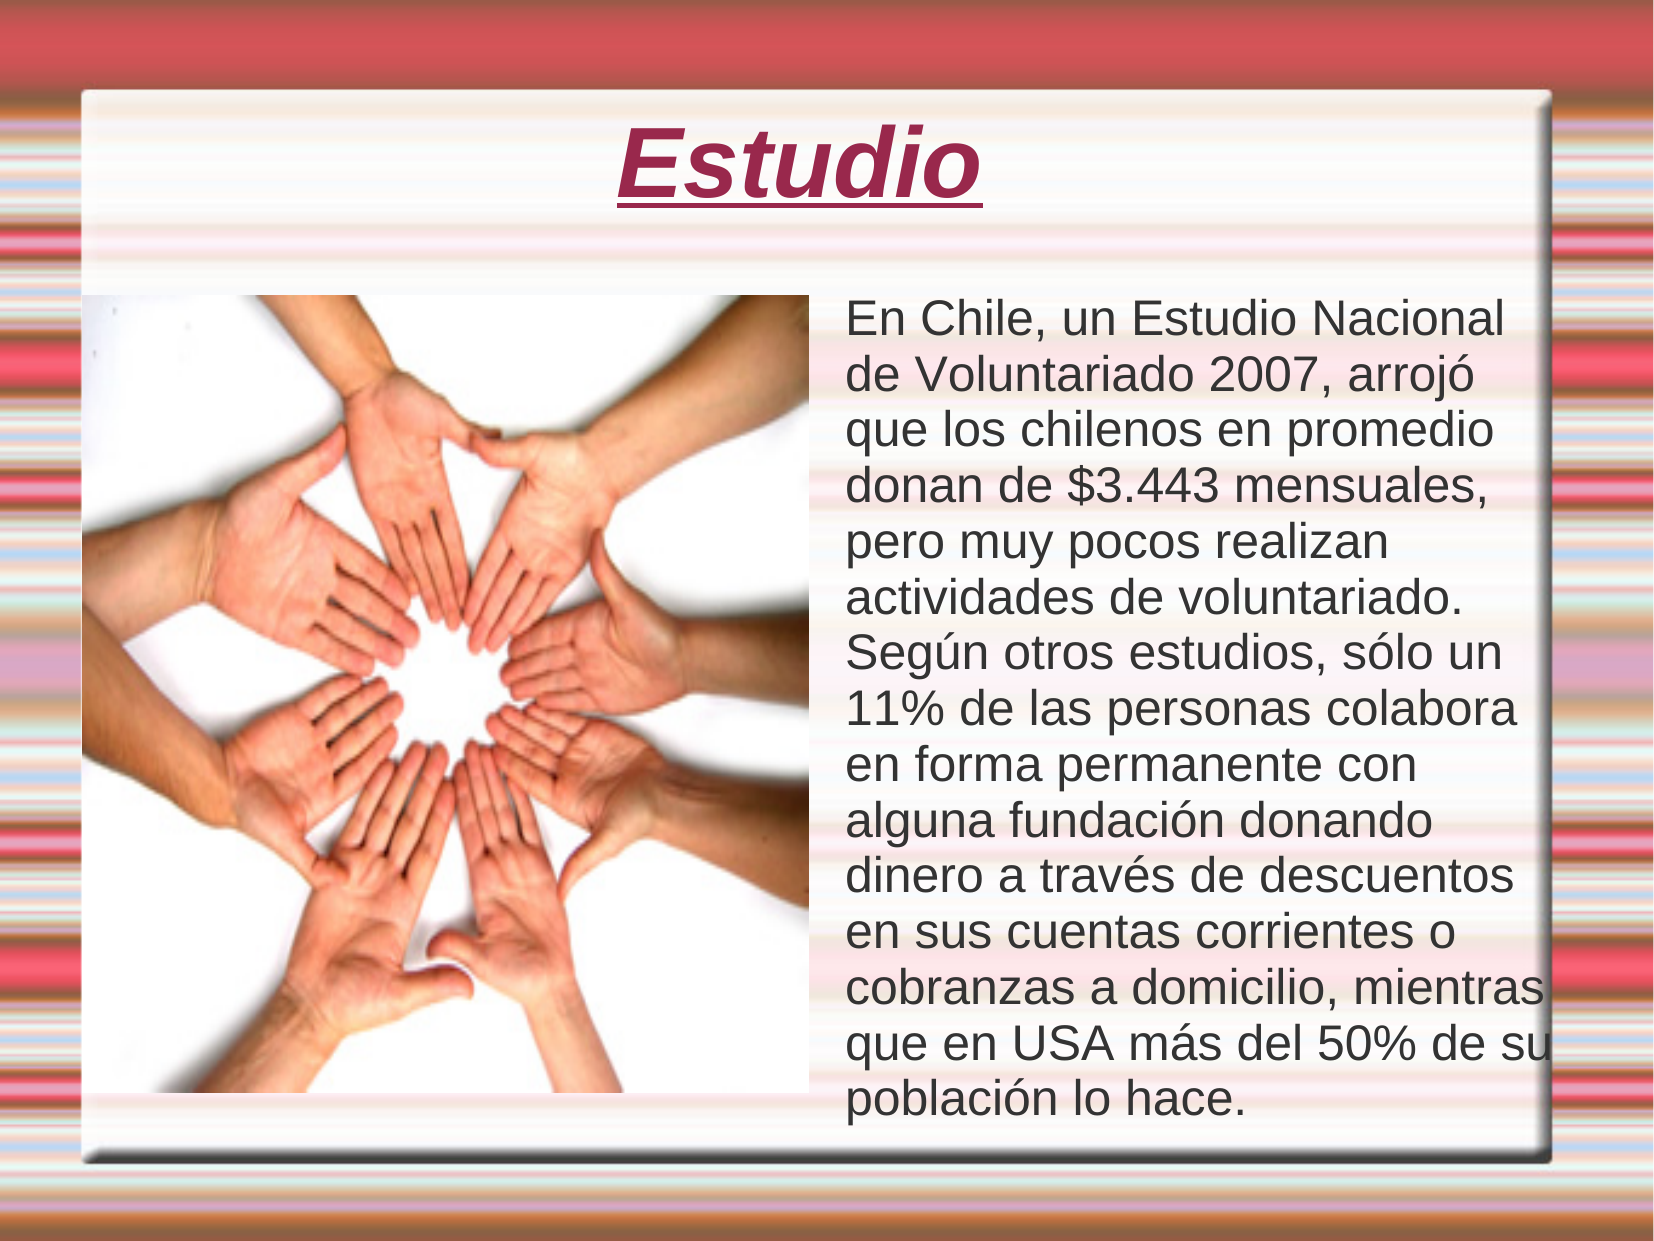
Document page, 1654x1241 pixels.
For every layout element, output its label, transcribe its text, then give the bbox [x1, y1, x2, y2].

title Estudio [93, 59, 1506, 267]
list En Chile, un Estudio Nacional de Voluntariado 2007, arrojó que los chilenos en promedio donan de $3.443 mensuales, pero muy pocos realizan actividades de voluntariado. Según otros estudios, sólo un 11% de las personas colabora en forma permanente con alguna fundación donando dinero a través de descuentos en sus cuentas corrientes o cobranzas a domicilio, mientras que en USA más del 50% de su población lo hace. [845, 290, 1572, 1127]
picture [0, 0, 1654, 1241]
